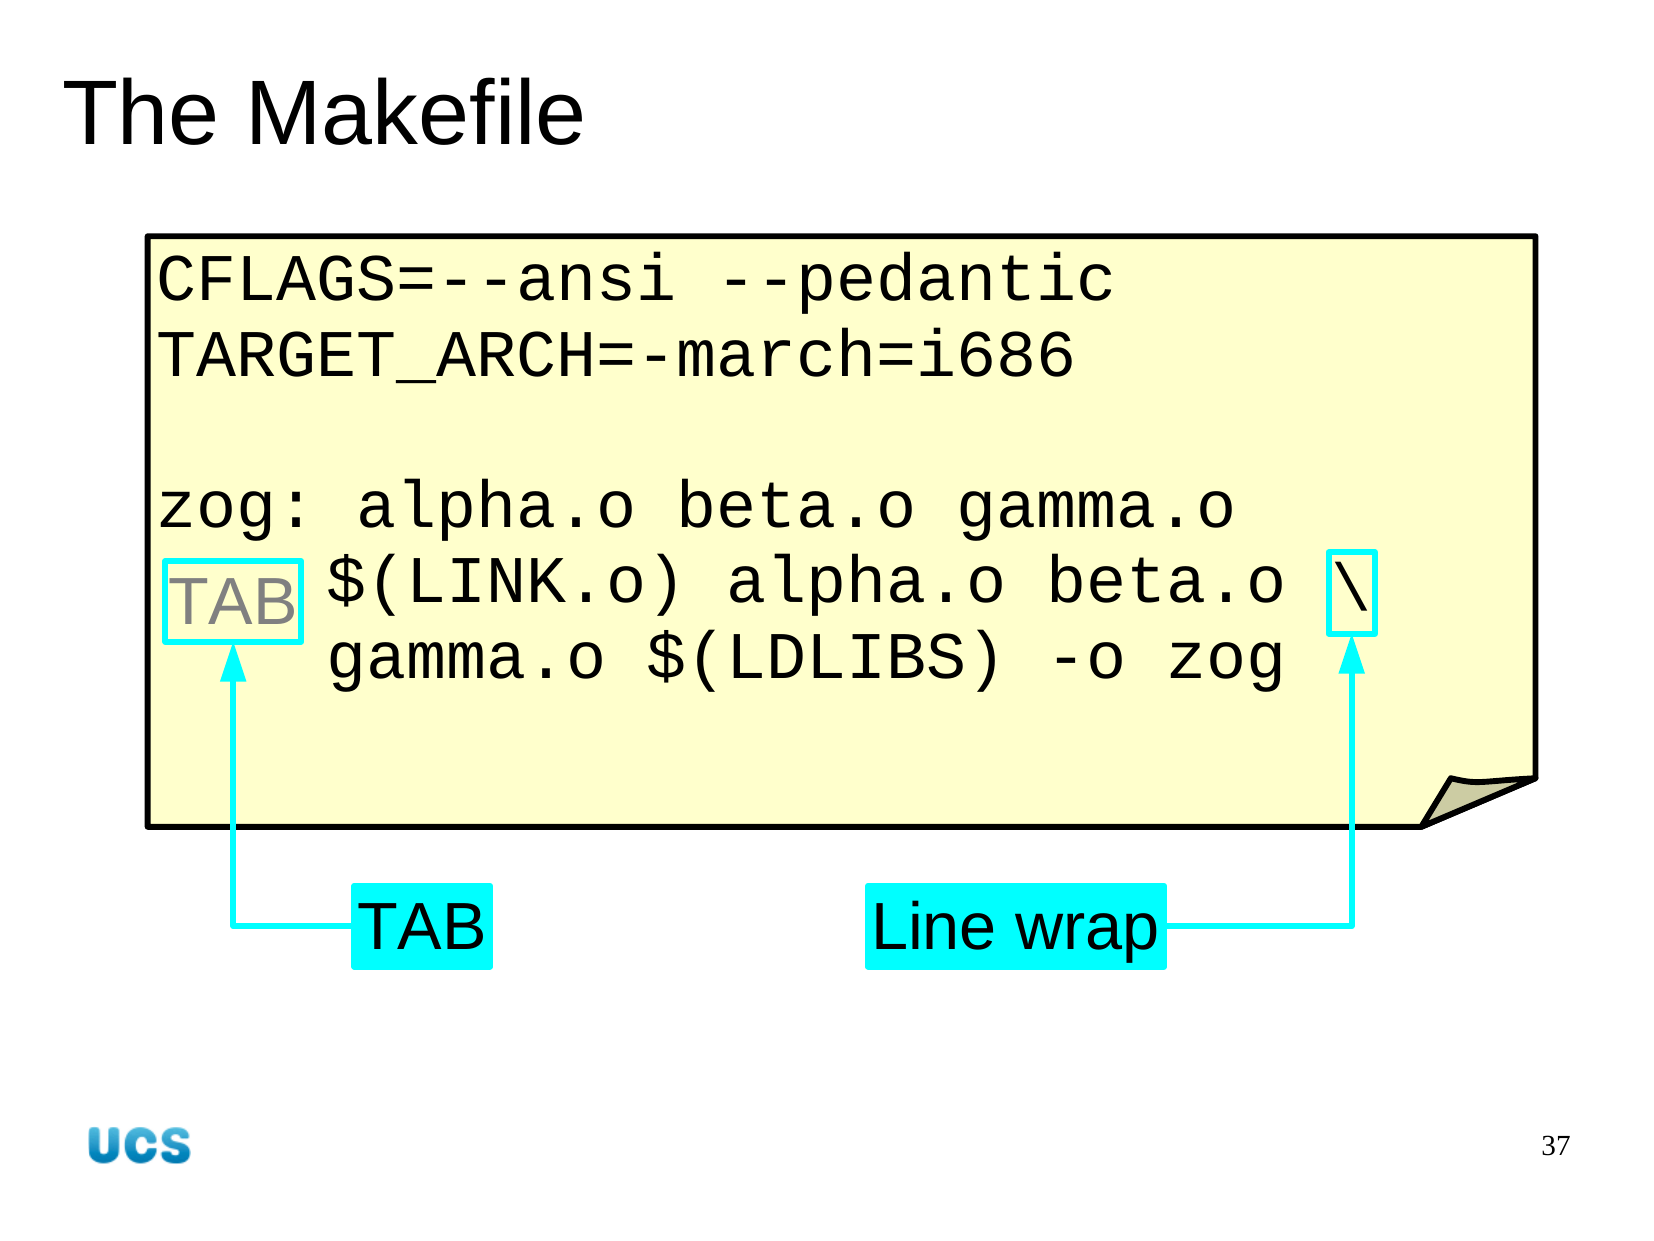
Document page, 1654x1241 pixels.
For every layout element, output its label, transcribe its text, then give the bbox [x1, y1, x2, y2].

text_box Line wrap [868, 885, 1165, 967]
text_box CFLAGS=--ansi --pedantic TARGET_ARCH=-march=i686 zog: alpha.o beta.o gamma.o $(LINK.o) alpha.o beta.o gamma.o $(LDLIBS) -o zog [147, 236, 1536, 827]
picture [88, 1126, 191, 1165]
text_box TAB [165, 561, 302, 642]
text_box TAB [354, 885, 491, 967]
text_box \ [1328, 552, 1375, 634]
text_box The Makefile [59, 59, 591, 168]
